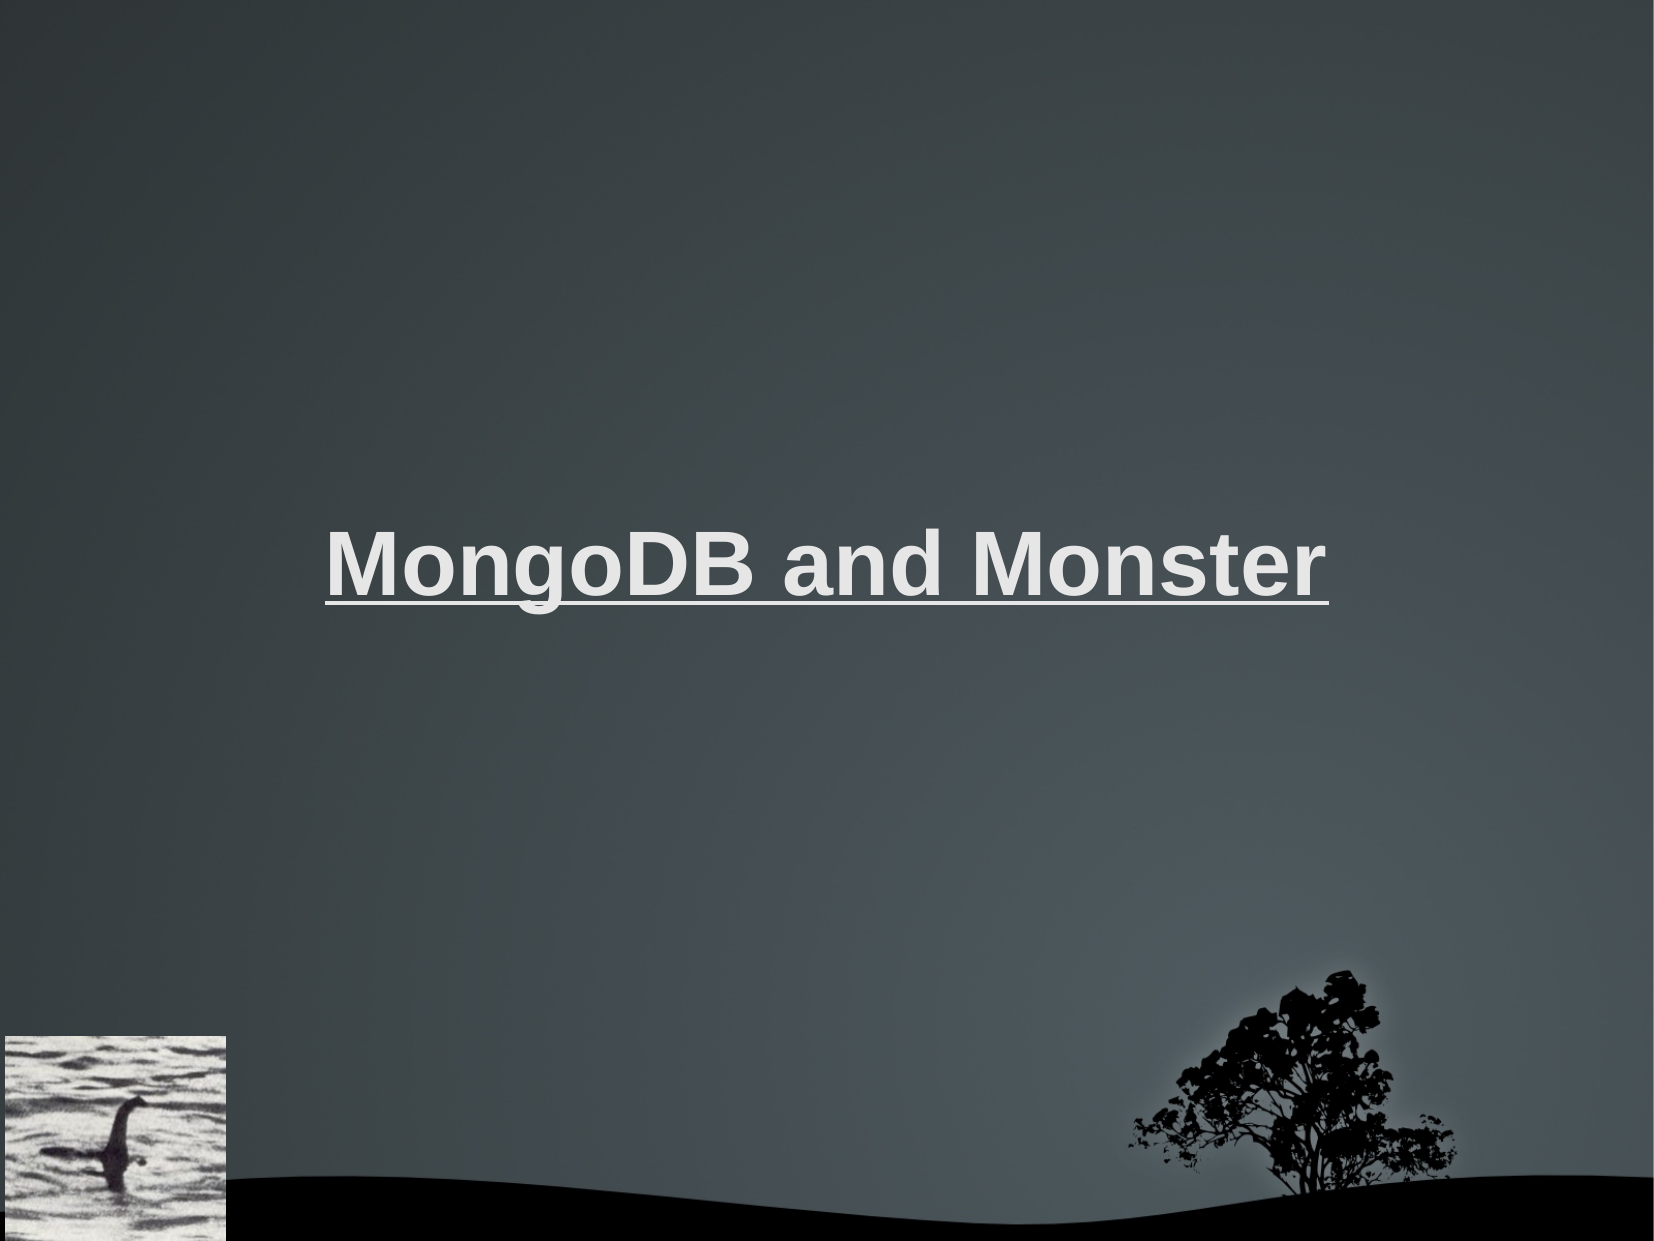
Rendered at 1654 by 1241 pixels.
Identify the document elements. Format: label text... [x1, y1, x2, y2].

title MongoDB and Monster [82, 460, 1571, 668]
picture [0, 0, 1654, 1241]
